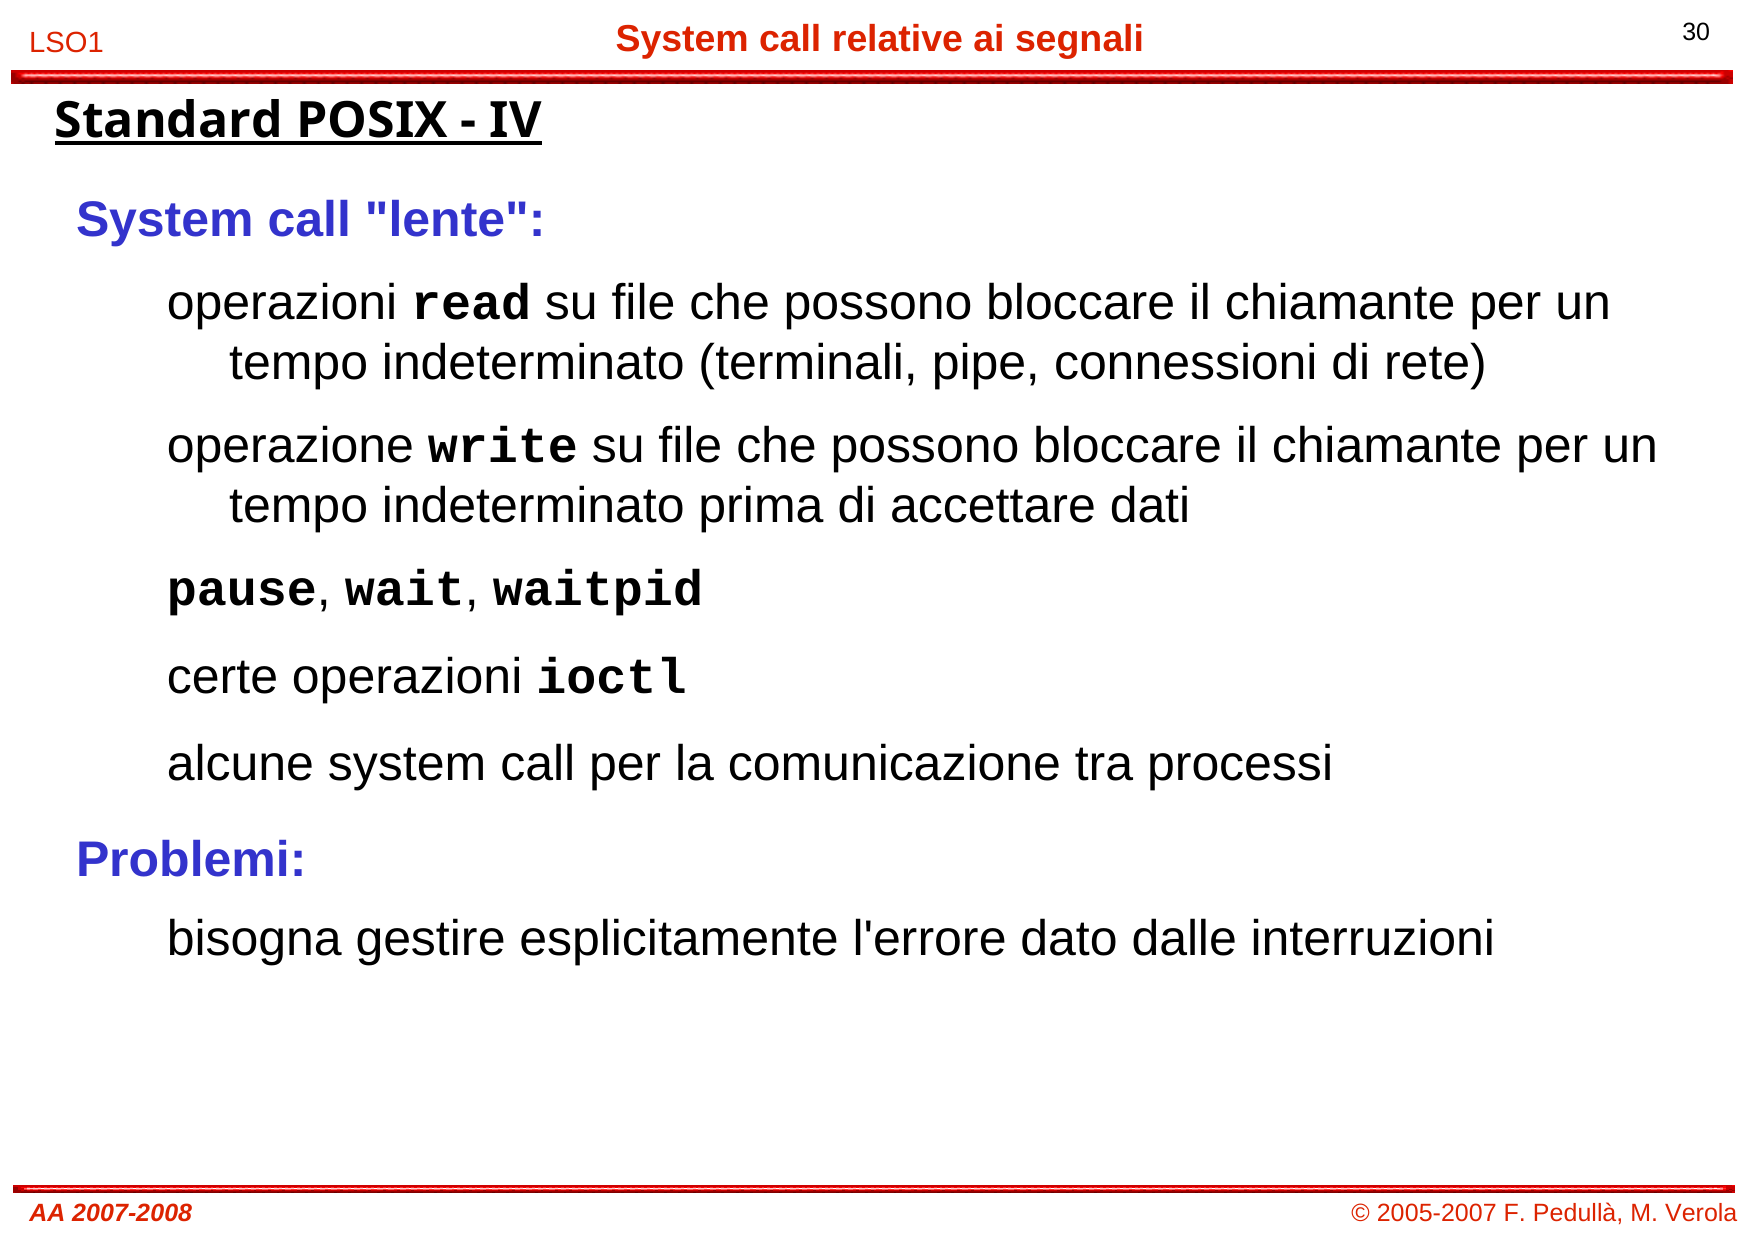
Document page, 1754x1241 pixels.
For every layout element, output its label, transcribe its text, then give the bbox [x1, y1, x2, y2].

picture [13, 1185, 58, 1193]
title Standard POSIX - IV [40, 72, 1714, 168]
list System call "lente": operazioni read su file che possono bloccare il chiamante per un tempo indeterminato (terminali, pipe, connessioni di rete) operazione write su file che possono bloccare il chiamante per un tempo indeterminato prima di accettare dati pause, wait, waitpid certe operazioni ioctl alcune system call per la comunicazione tra processi Problemi: bisogna gestire esplicitamente l'errore dato dalle interruzioni [58, 183, 1696, 1204]
picture [1696, 1185, 1735, 1193]
picture [11, 70, 1733, 84]
